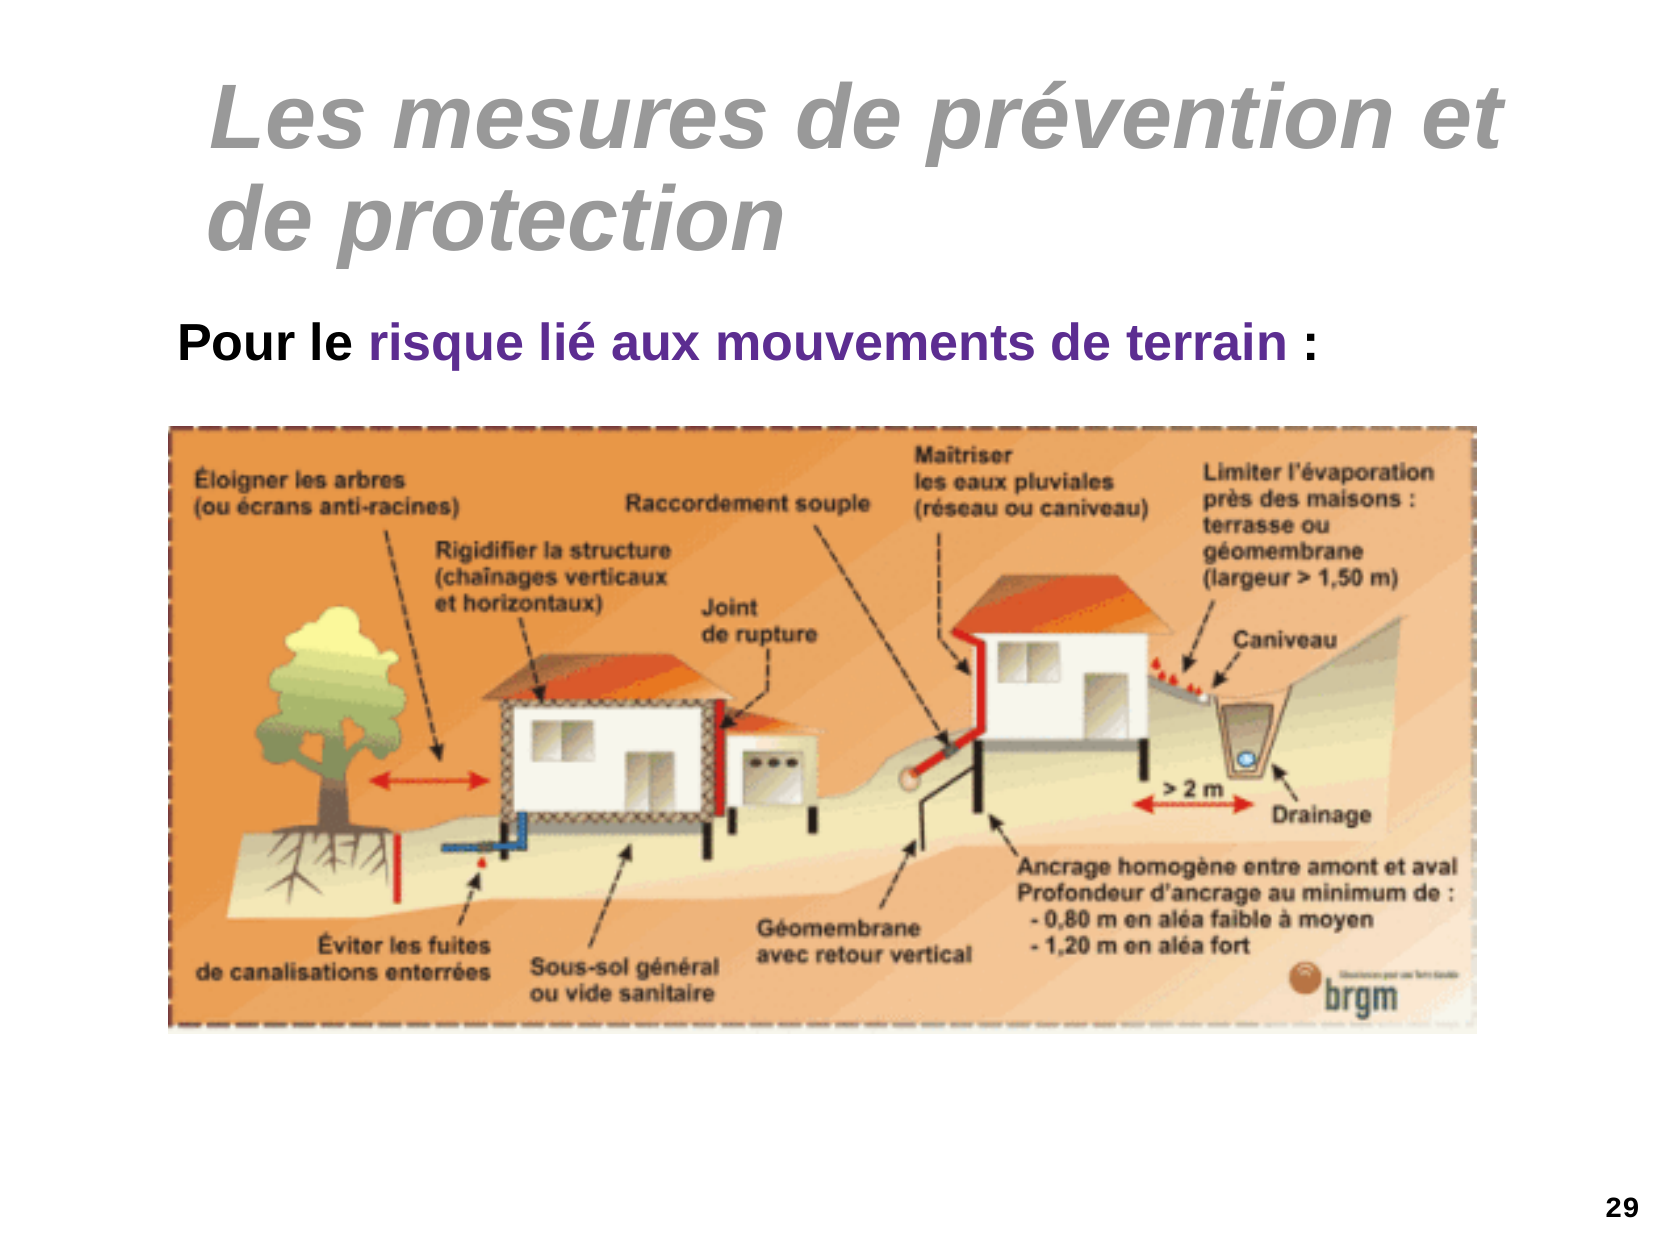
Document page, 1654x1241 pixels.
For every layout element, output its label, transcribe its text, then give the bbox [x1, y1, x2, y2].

picture [168, 426, 1477, 1034]
title Les mesures de prévention et de protection [177, 65, 1625, 271]
list Pour le risque lié aux mouvements de terrain : [177, 312, 1595, 1152]
